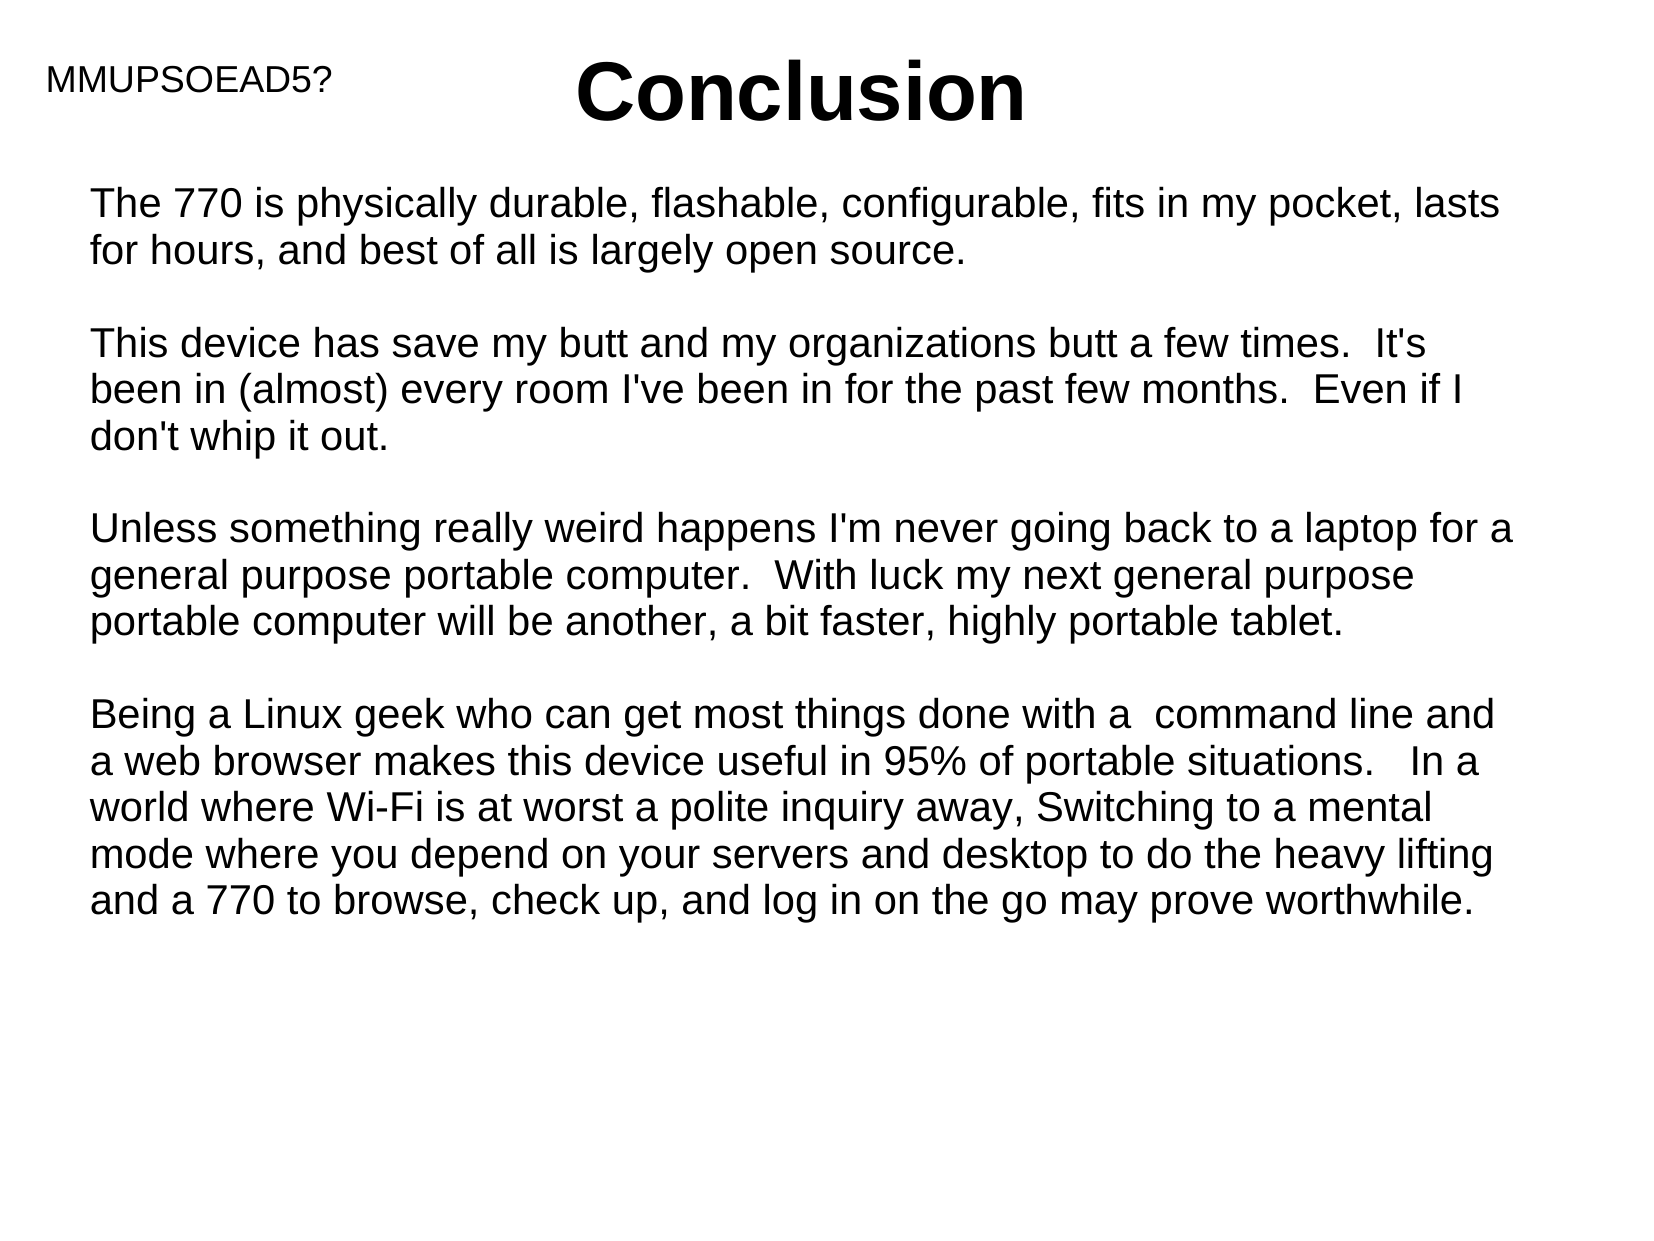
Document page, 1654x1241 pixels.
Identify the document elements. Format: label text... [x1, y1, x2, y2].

text_box MMUPSOEAD5? [30, 51, 75, 151]
text_box Conclusion The 770 is physically durable, flashable, configurable, fits in my pocket, lasts for hours, and best of all is largely open source. This device has save my butt and my organizations butt a few times. It's been in (almost) every room I've been in for the past few months. Even if I don't whip it out. Unless something really weird happens I'm never going back to a laptop for a general purpose portable computer. With luck my next general purpose portable computer will be another, a bit faster, highly portable tablet. Being a Linux geek who can get most things done with a command line and a web browser makes this device useful in 95% of portable situations. In a world where Wi-Fi is at worst a polite inquiry away, Switching to a mental mode where you depend on your servers and desktop to do the heavy lifting and a 770 to browse, check up, and log in on the go may prove worthwhile. [75, 37, 1538, 1201]
